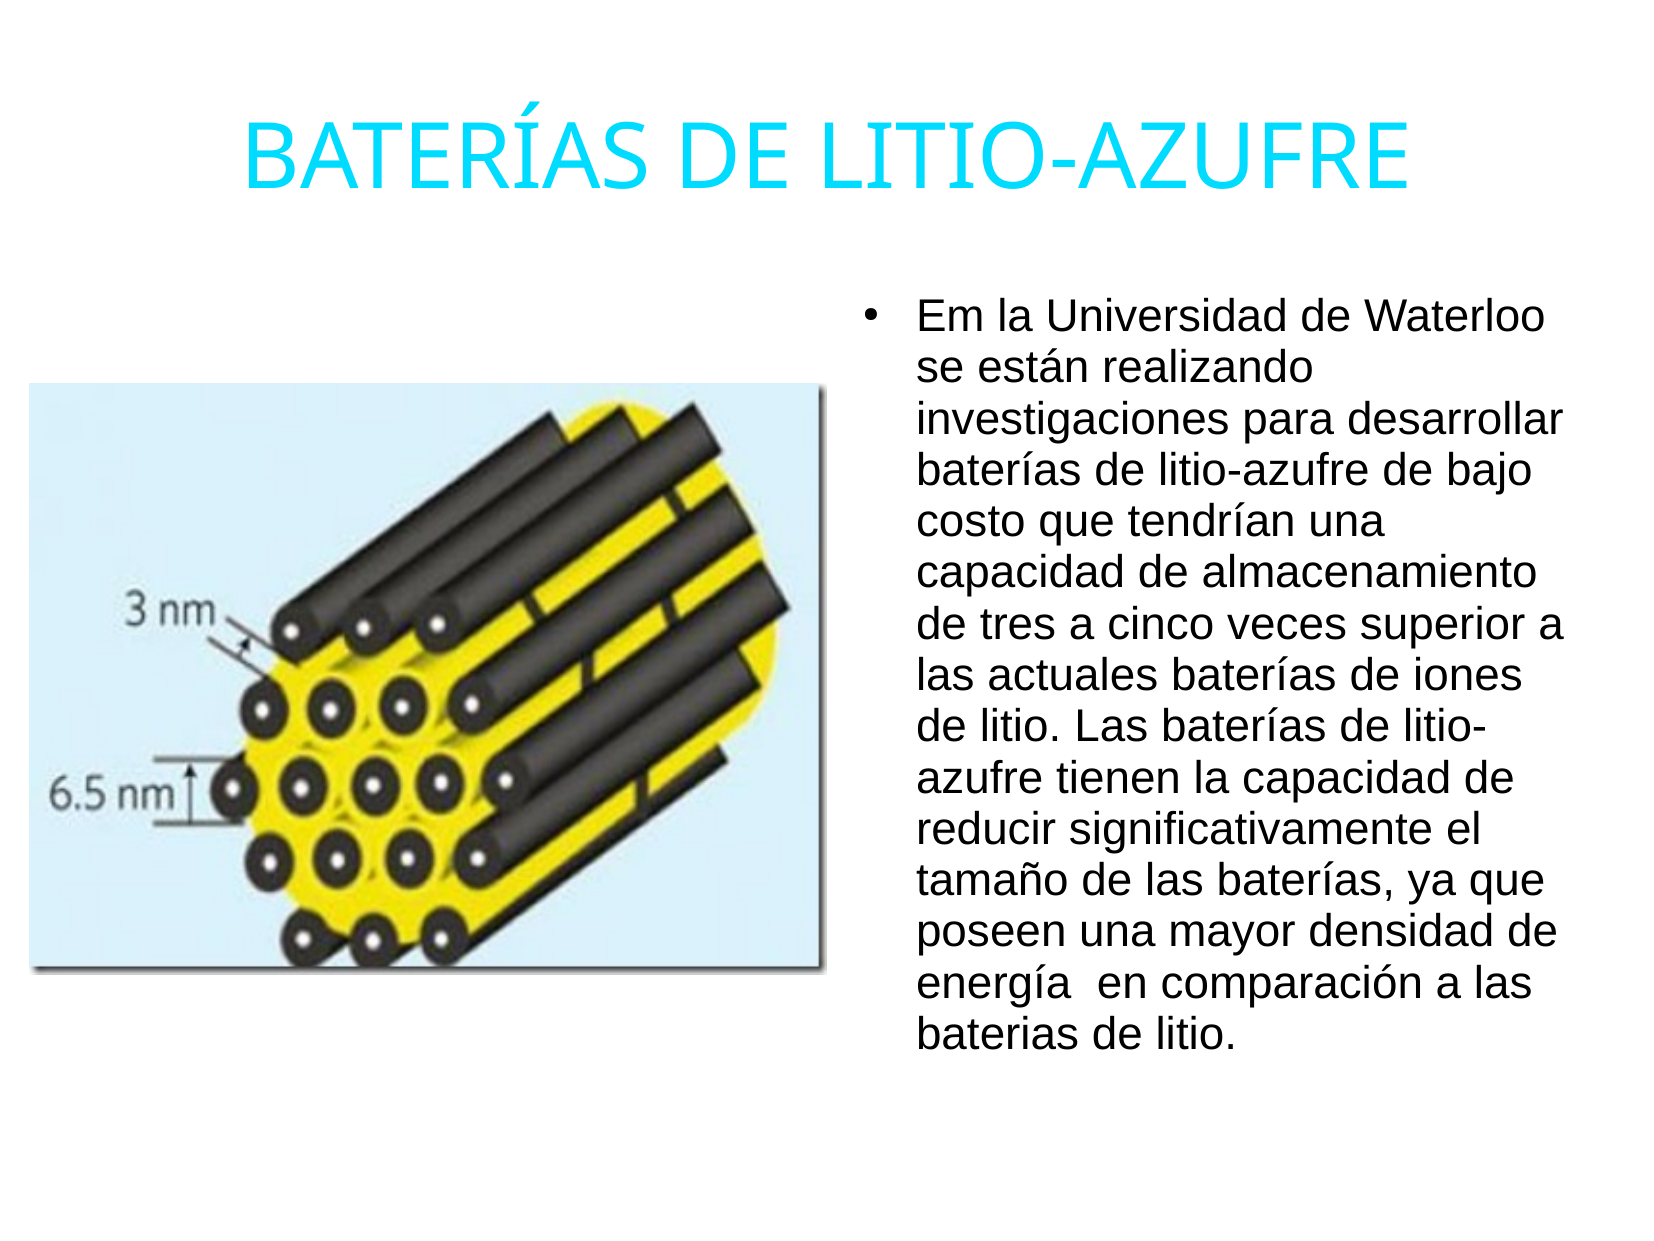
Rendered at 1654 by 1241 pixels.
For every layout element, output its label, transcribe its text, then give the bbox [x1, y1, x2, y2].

title BATERÍAS DE LITIO-AZUFRE [82, 49, 1571, 257]
list Em la Universidad de Waterloo se están realizando investigaciones para desarrollar baterías de litio-azufre de bajo costo que tendrían una capacidad de almacenamiento de tres a cinco veces superior a las actuales baterías de iones de litio. Las baterías de litio-azufre tienen la capacidad de reducir significativamente el tamaño de las baterías, ya que poseen una mayor densidad de energía en comparación a las baterias de litio. [845, 290, 1572, 1109]
picture [29, 383, 827, 975]
